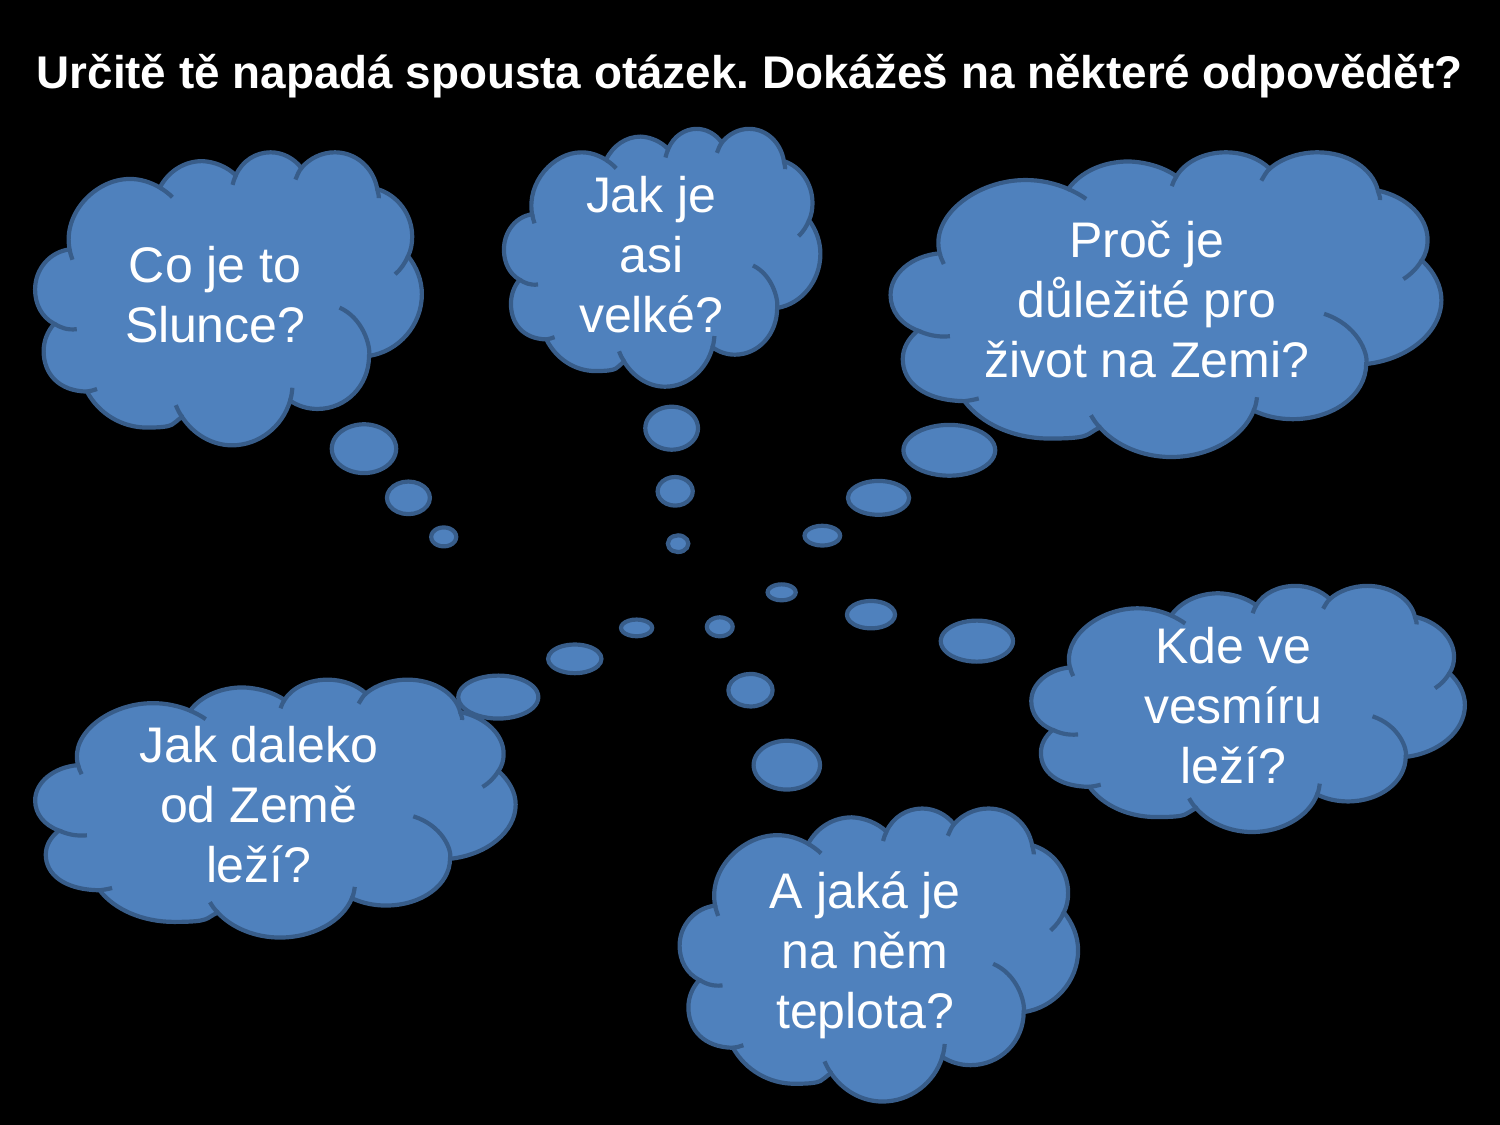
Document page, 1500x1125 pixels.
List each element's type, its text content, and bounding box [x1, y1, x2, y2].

text_box Co je to Slunce? [35, 152, 422, 446]
text_box Co je to Slunce? [331, 424, 397, 474]
text_box Jak daleko od Země leží? [621, 619, 653, 637]
text_box A jaká je na něm teplota? [706, 617, 733, 637]
text_box Kde ve vesmíru leží? [1031, 585, 1465, 833]
text_box Proč je důležité pro život na Zemi? [804, 525, 841, 546]
text_box Jak je asi velké? [503, 128, 821, 387]
text_box Kde ve vesmíru leží? [767, 584, 796, 601]
text_box Jak je asi velké? [645, 406, 699, 450]
text_box Jak daleko od Země leží? [548, 644, 602, 674]
text_box Co je to Slunce? [386, 481, 430, 515]
text_box A jaká je na něm teplota? [728, 673, 773, 707]
text_box Určitě tě napadá spousta otázek. Dokážeš na některé odpovědět? [0, 35, 1500, 106]
text_box Kde ve vesmíru leží? [940, 620, 1014, 662]
text_box A jaká je na něm teplota? [753, 740, 821, 790]
text_box Proč je důležité pro život na Zemi? [890, 152, 1442, 458]
text_box Proč je důležité pro život na Zemi? [847, 480, 910, 515]
text_box Proč je důležité pro život na Zemi? [903, 424, 996, 476]
text_box Kde ve vesmíru leží? [846, 601, 896, 629]
text_box Jak je asi velké? [657, 476, 693, 506]
text_box Jak daleko od Země leží? [35, 675, 539, 938]
text_box Jak je asi velké? [667, 535, 689, 553]
text_box A jaká je na něm teplota? [679, 808, 1079, 1102]
text_box Co je to Slunce? [431, 527, 457, 547]
